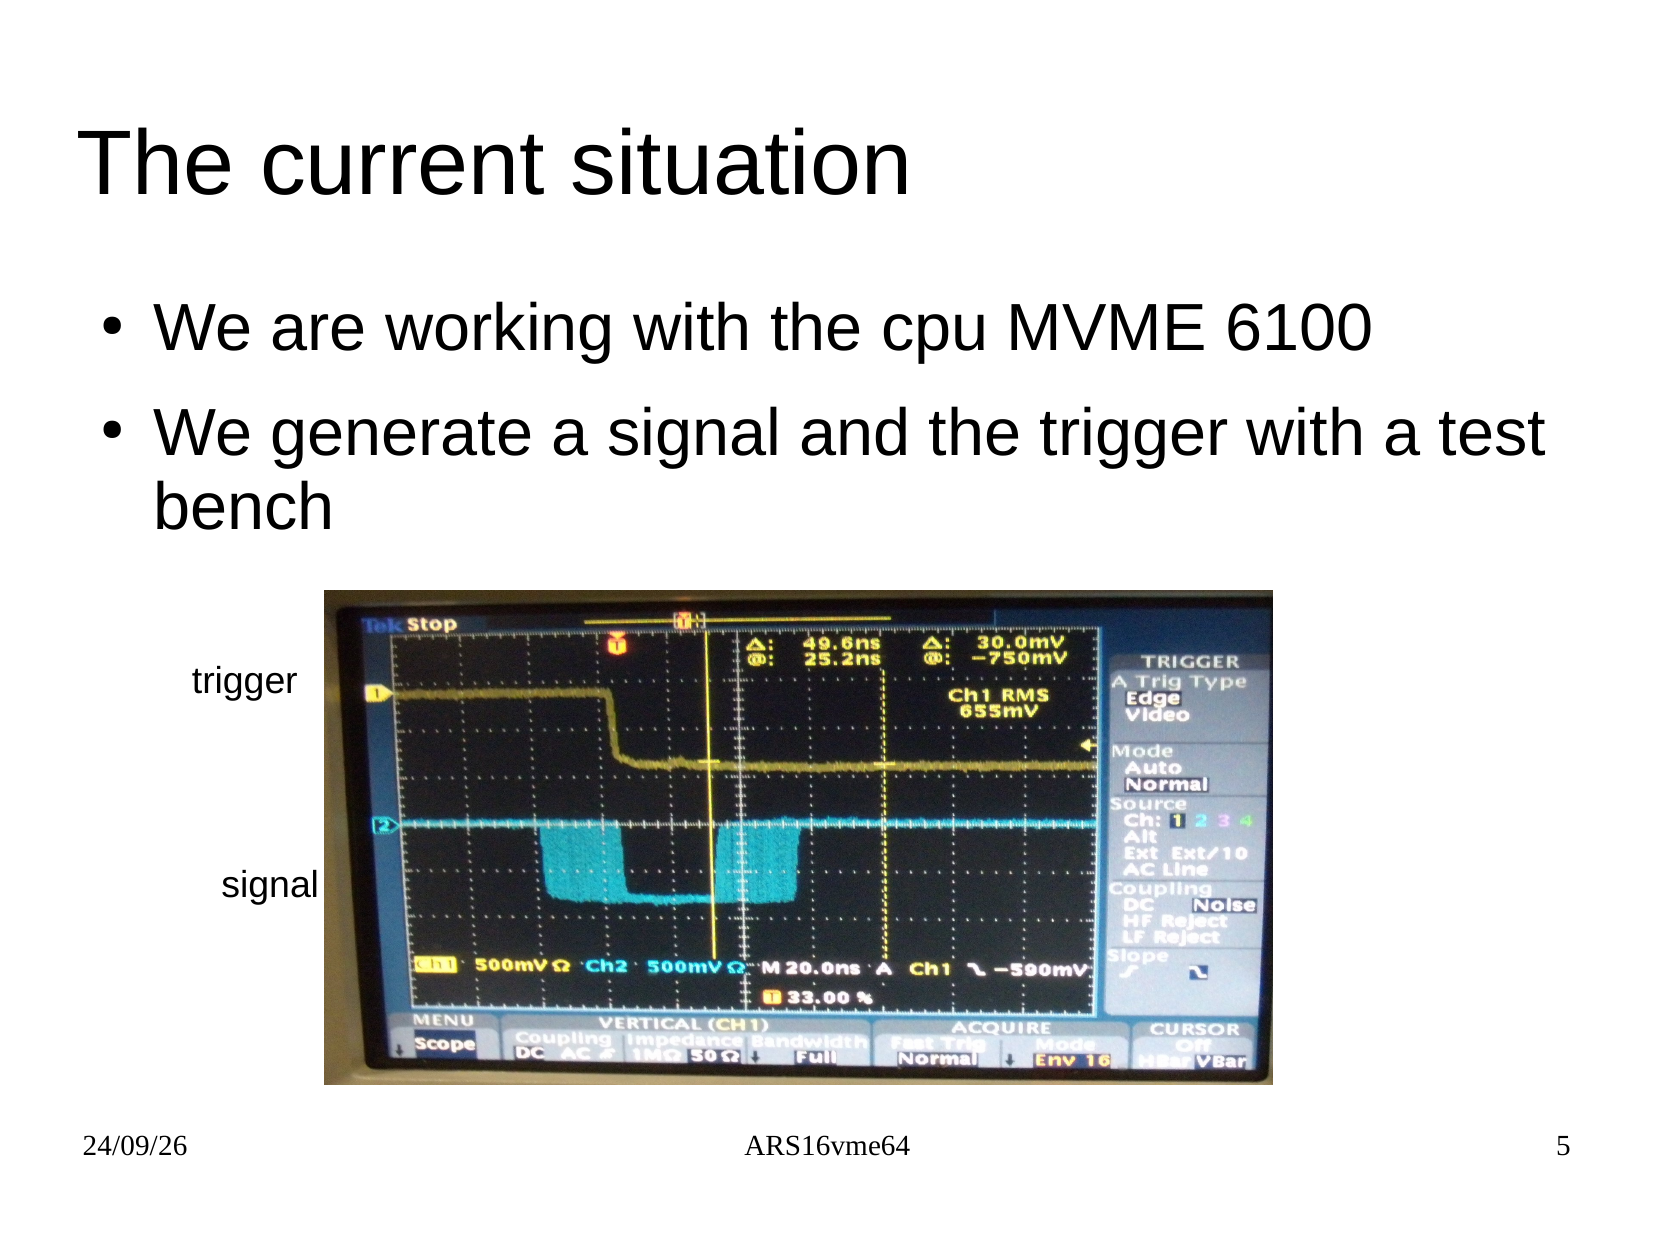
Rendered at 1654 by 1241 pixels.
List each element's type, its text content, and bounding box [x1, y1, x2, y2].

text_box trigger [177, 651, 355, 709]
list We are working with the cpu MVME 6100 We generate a signal and the trigger with a test bench [82, 290, 1571, 1109]
text_box signal [206, 856, 393, 914]
title The current situation [76, 59, 1565, 267]
picture [324, 590, 1273, 1085]
